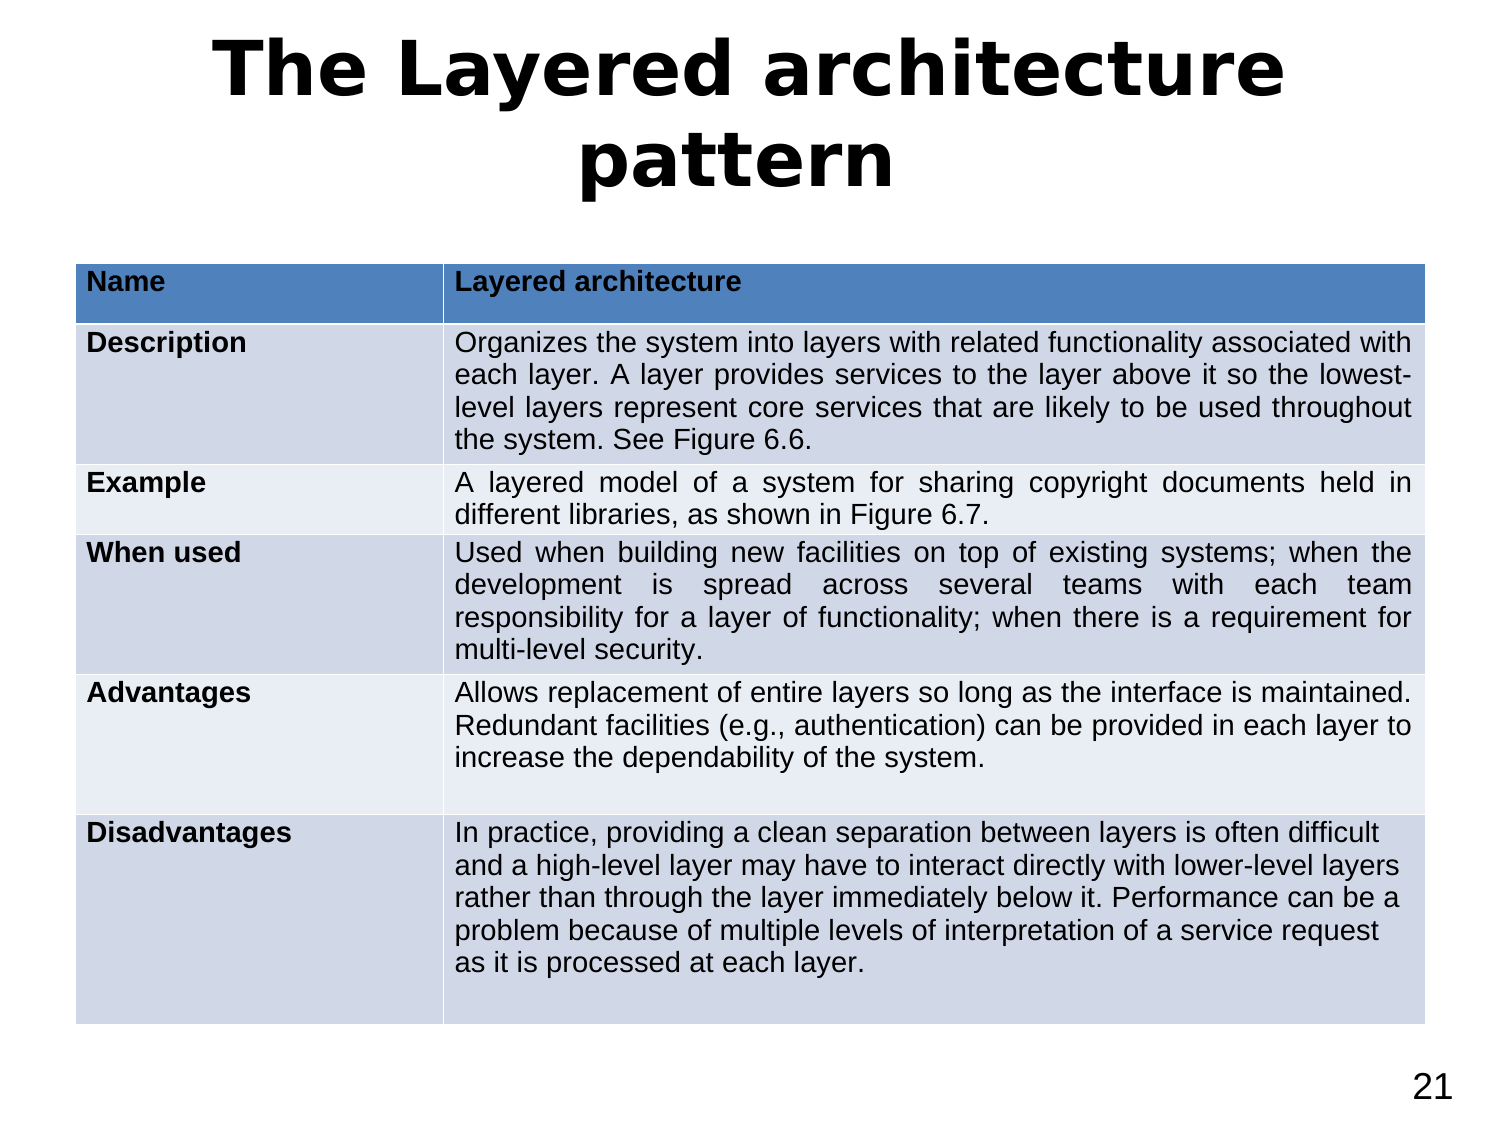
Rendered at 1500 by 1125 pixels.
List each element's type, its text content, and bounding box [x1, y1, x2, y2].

table_cell Allows replacement of entire layers so long as the interface is maintained. Redundant facilities (e.g., authentication) can be provided in each layer to increase the dependability of the system. [444, 675, 1425, 814]
table_cell In practice, providing a clean separation between layers is often difficult and a high-level layer may have to interact directly with lower-level layers rather than through the layer immediately below it. Performance can be a problem because of multiple levels of interpretation of a service request as it is processed at each layer. [444, 815, 1425, 1024]
table_cell Organizes the system into layers with related functionality associated with each layer. A layer provides services to the layer above it so the lowest-level layers represent core services that are likely to be used throughout the system. See Figure 6.6. [444, 325, 1425, 464]
table_cell Advantages [76, 675, 443, 814]
title The Layered architecture pattern [75, 44, 1425, 177]
table_cell When used [76, 535, 443, 674]
table_header Name [76, 264, 443, 323]
table_cell Used when building new facilities on top of existing systems; when the development is spread across several teams with each team responsibility for a layer of functionality; when there is a requirement for multi-level security. [444, 535, 1425, 674]
table_cell A layered model of a system for sharing copyright documents held in different libraries, as shown in Figure 6.7. [444, 465, 1425, 534]
table_cell Example [76, 465, 443, 534]
table_cell Disadvantages [76, 815, 443, 1024]
table_header Layered architecture [444, 264, 1425, 323]
table_cell Description [76, 325, 443, 464]
